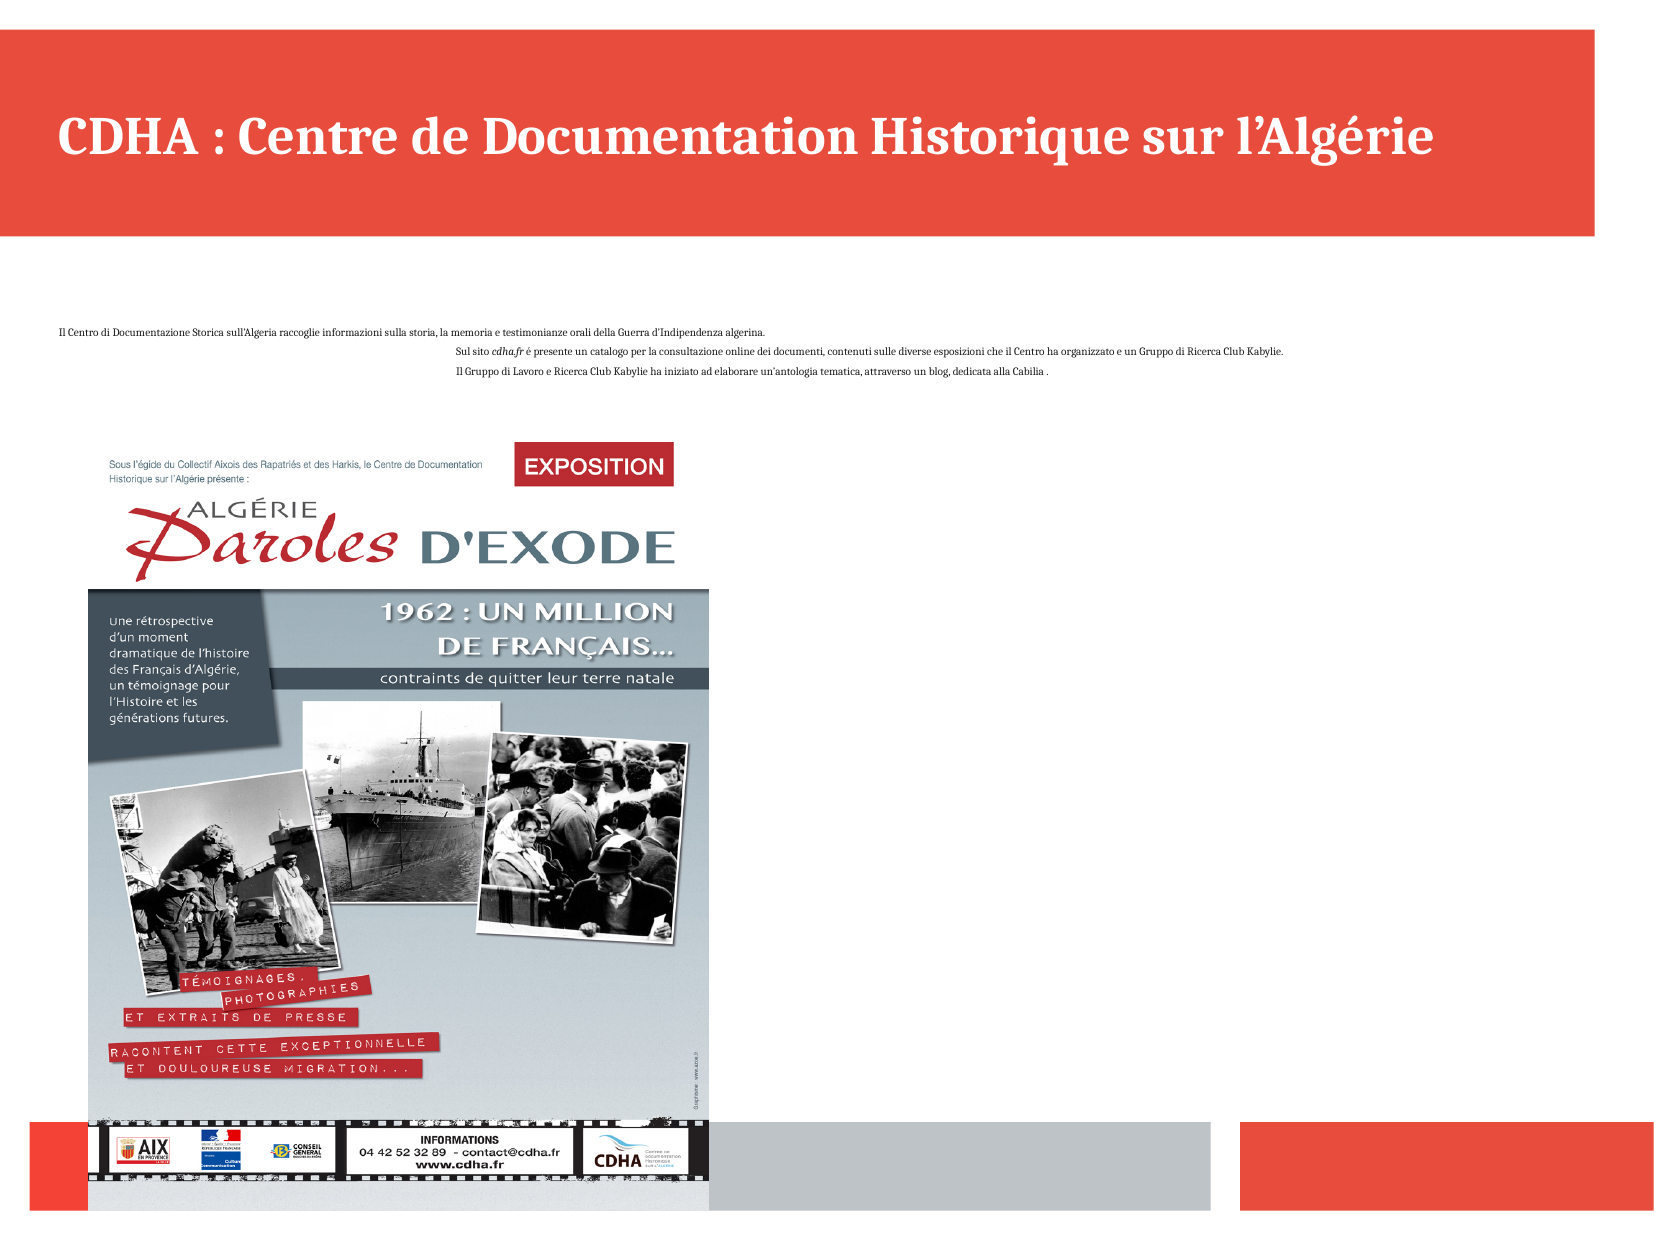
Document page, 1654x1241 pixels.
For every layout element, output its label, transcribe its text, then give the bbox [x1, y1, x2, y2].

title CDHA : Centre de Documentation Historique sur l’Algérie [59, 59, 1595, 207]
list Il Centro di Documentazione Storica sull’Algeria raccoglie informazioni sulla storia, la memoria e testimonianze orali della Guerra d’Indipendenza algerina. Sul sito cdha.fr é presente un catalogo per la consultazione online dei documenti, contenuti sulle diverse esposizioni che il Centro ha organizzato e un Gruppo di Ricerca Club Kabylie. Il Gruppo di Lavoro e Ricerca Club Kabylie ha iniziato ad elaborare un’antologia tematica, attraverso un blog, dedicata alla Cabilia . [59, 324, 1565, 1093]
picture [88, 442, 709, 1211]
